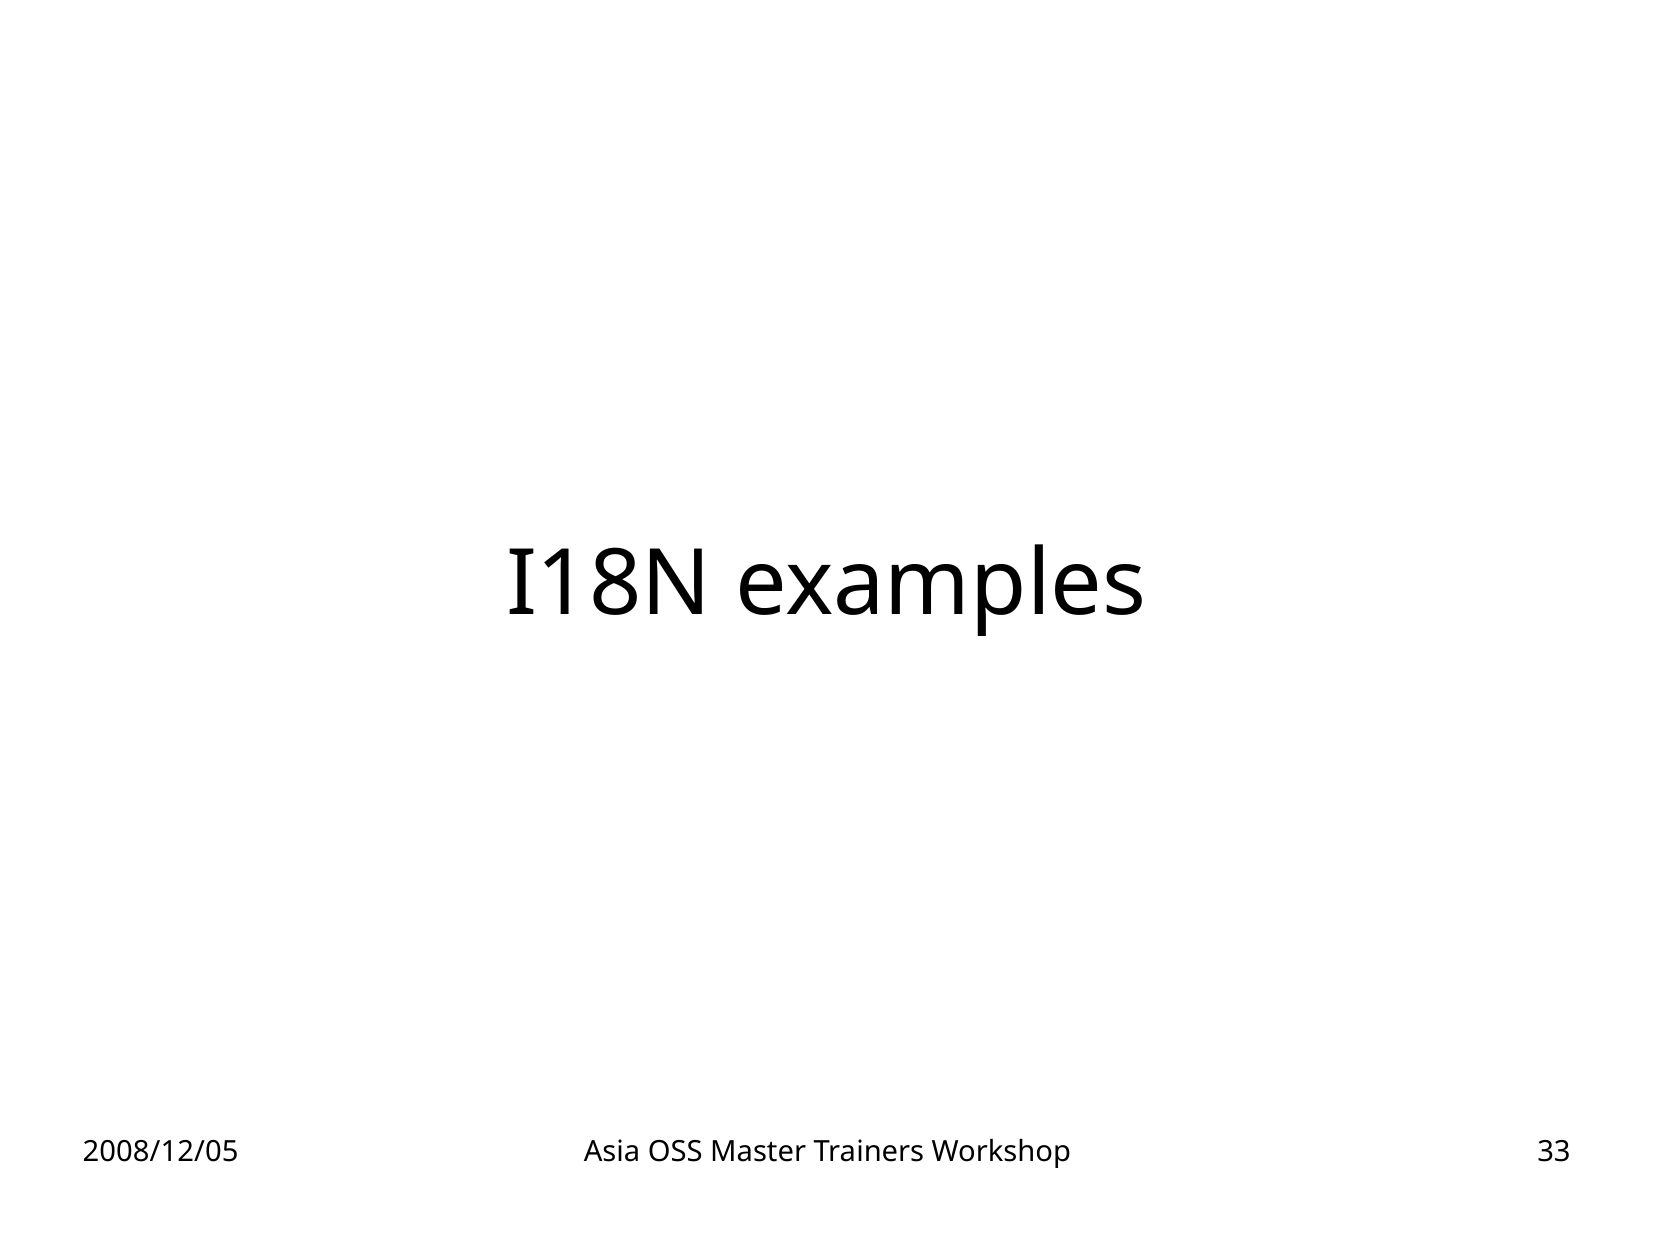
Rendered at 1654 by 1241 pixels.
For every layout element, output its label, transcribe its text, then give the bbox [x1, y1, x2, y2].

title I18N examples [82, 49, 1571, 1109]
